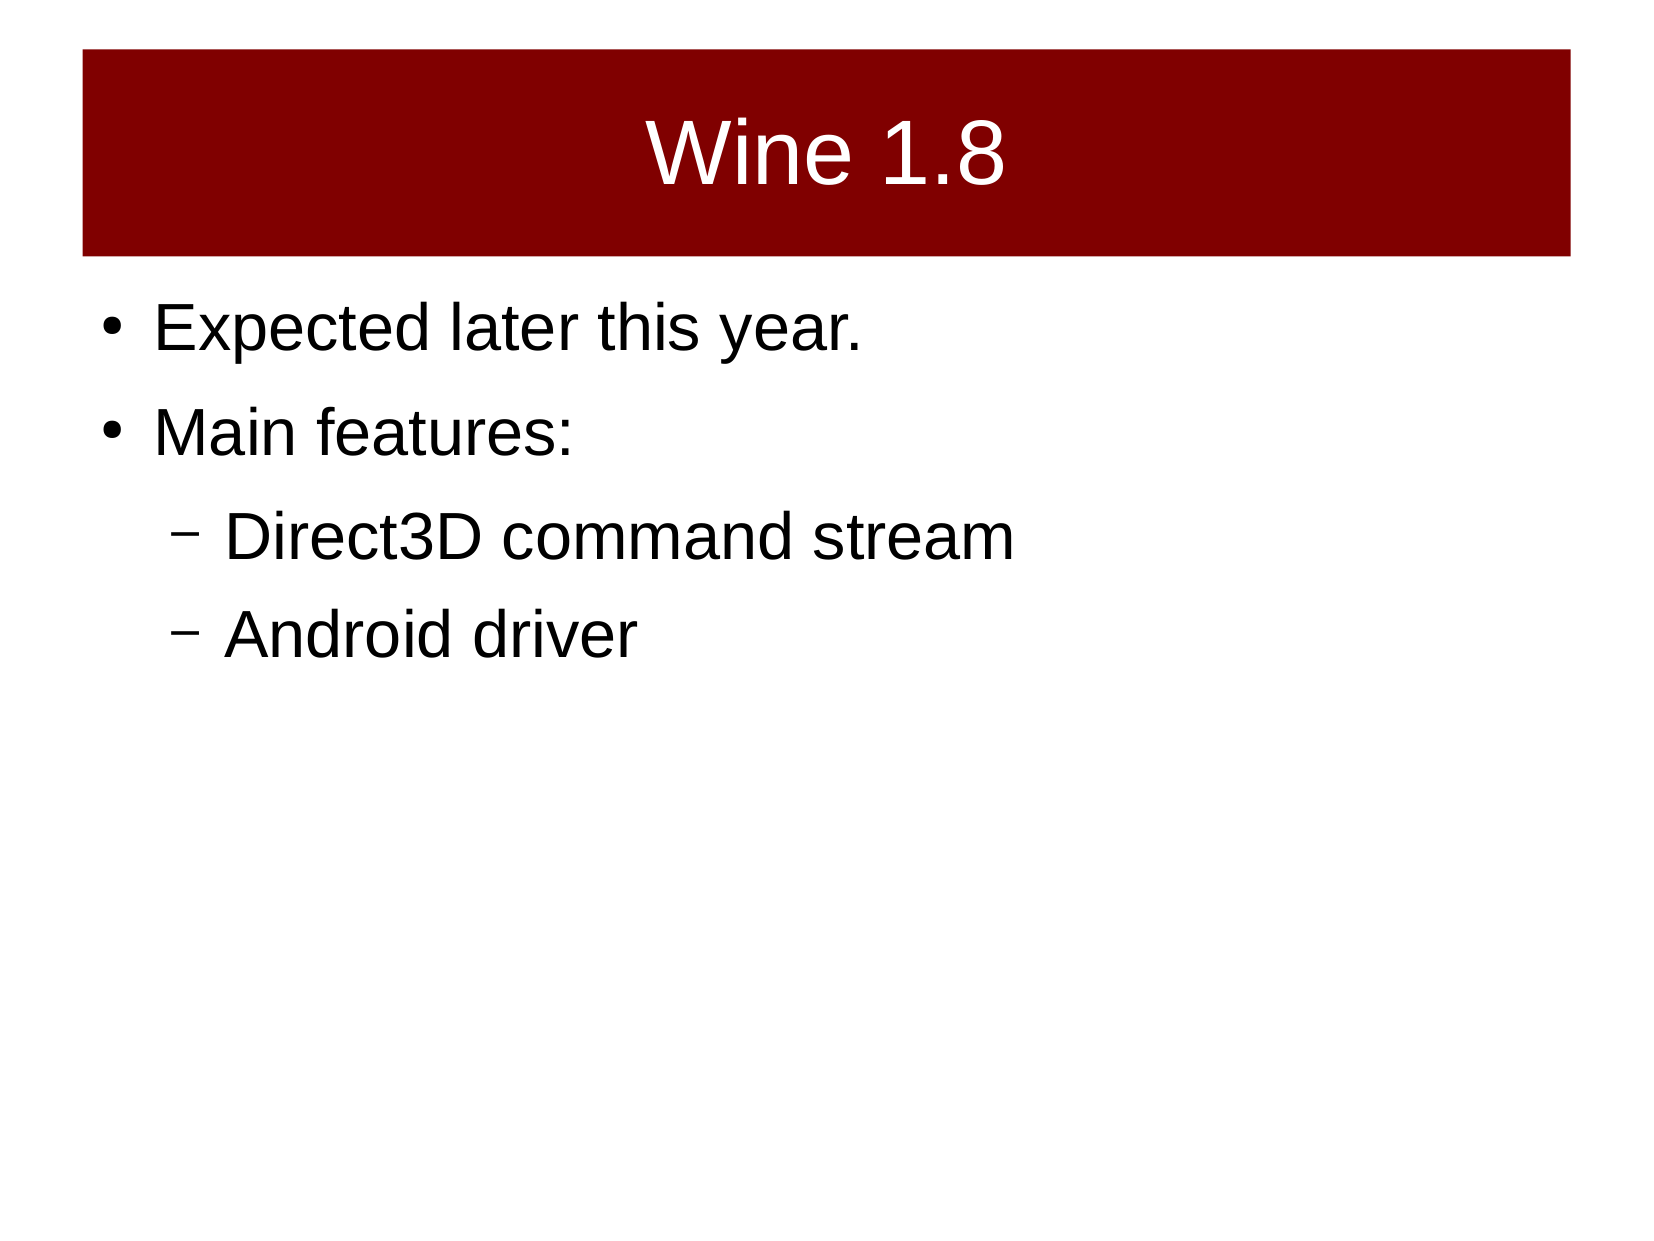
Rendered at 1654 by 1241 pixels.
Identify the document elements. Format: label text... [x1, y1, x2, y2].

title Wine 1.8 [82, 49, 1571, 257]
list Expected later this year. Main features: Direct3D command stream Android driver [82, 290, 1571, 1094]
